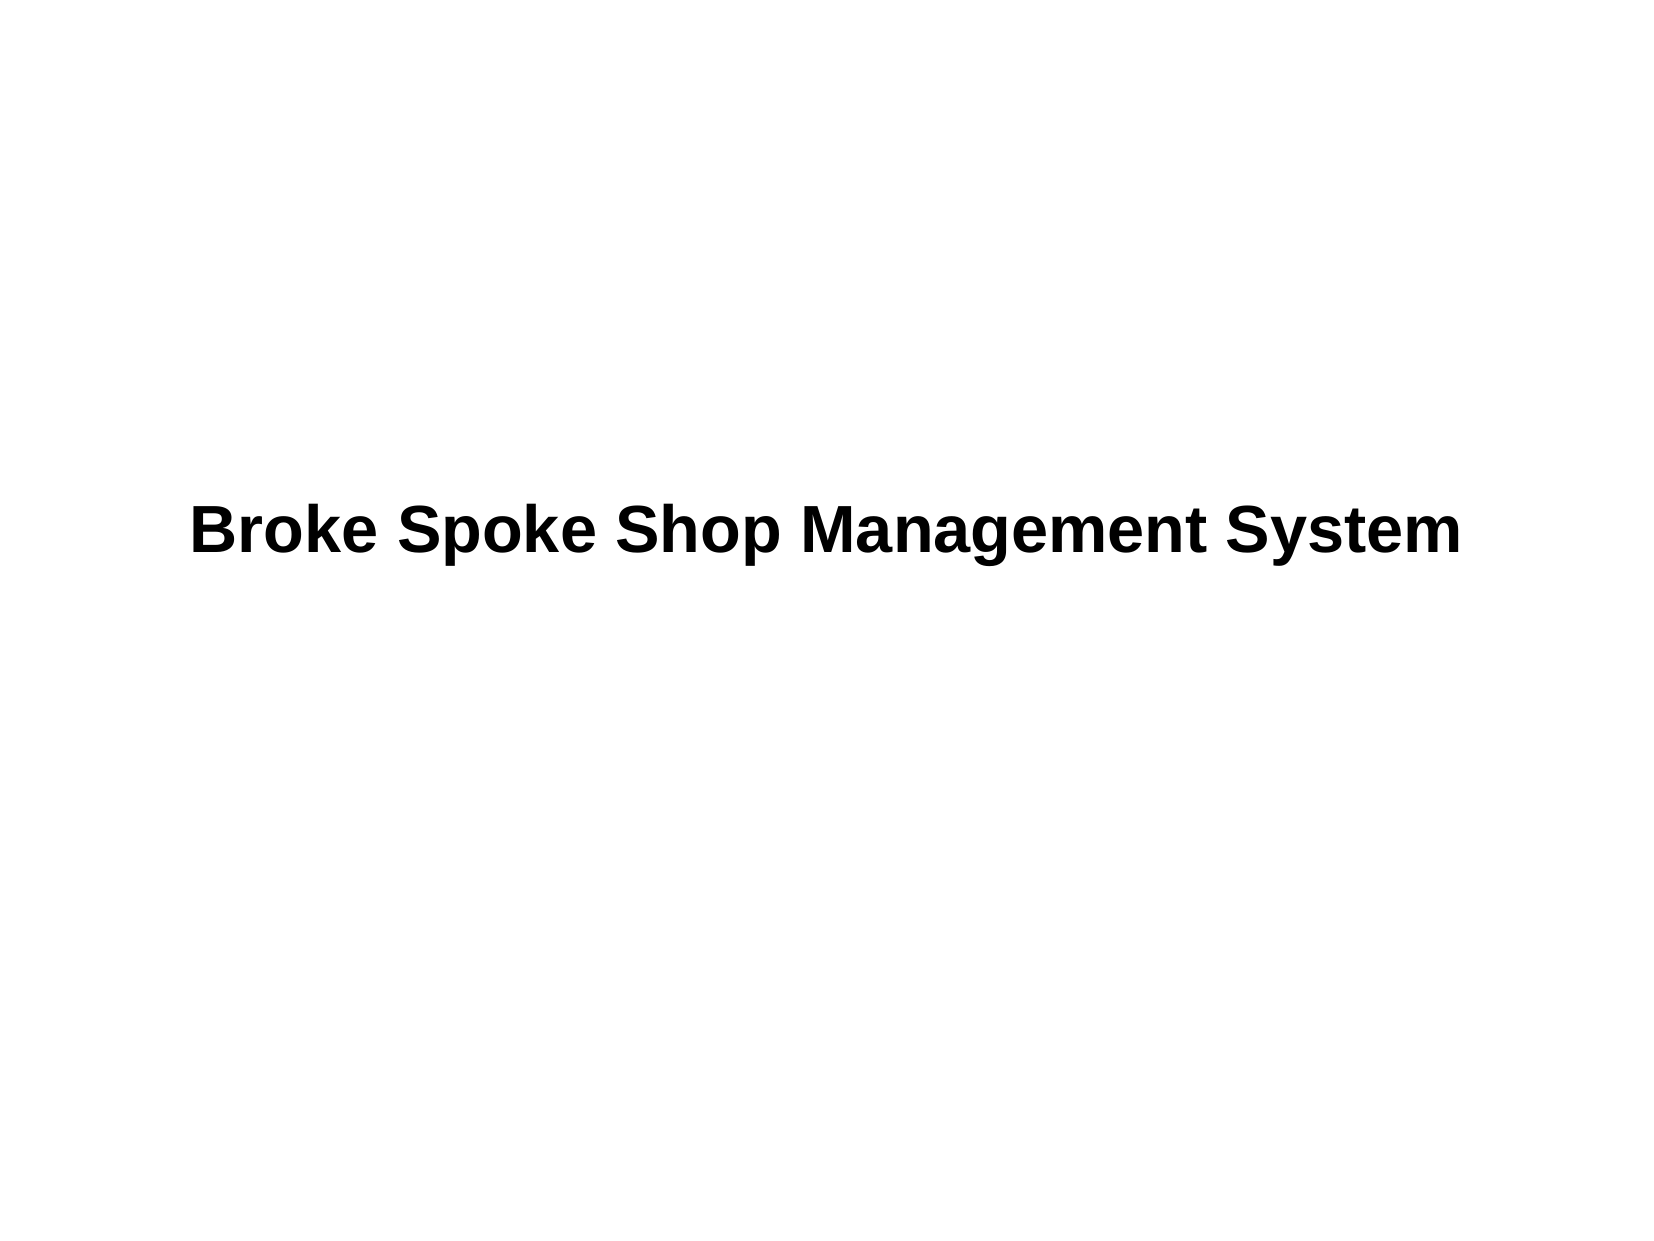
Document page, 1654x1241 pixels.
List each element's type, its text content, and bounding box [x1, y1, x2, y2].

subtitle Broke Spoke Shop Management System [82, 49, 1571, 1010]
